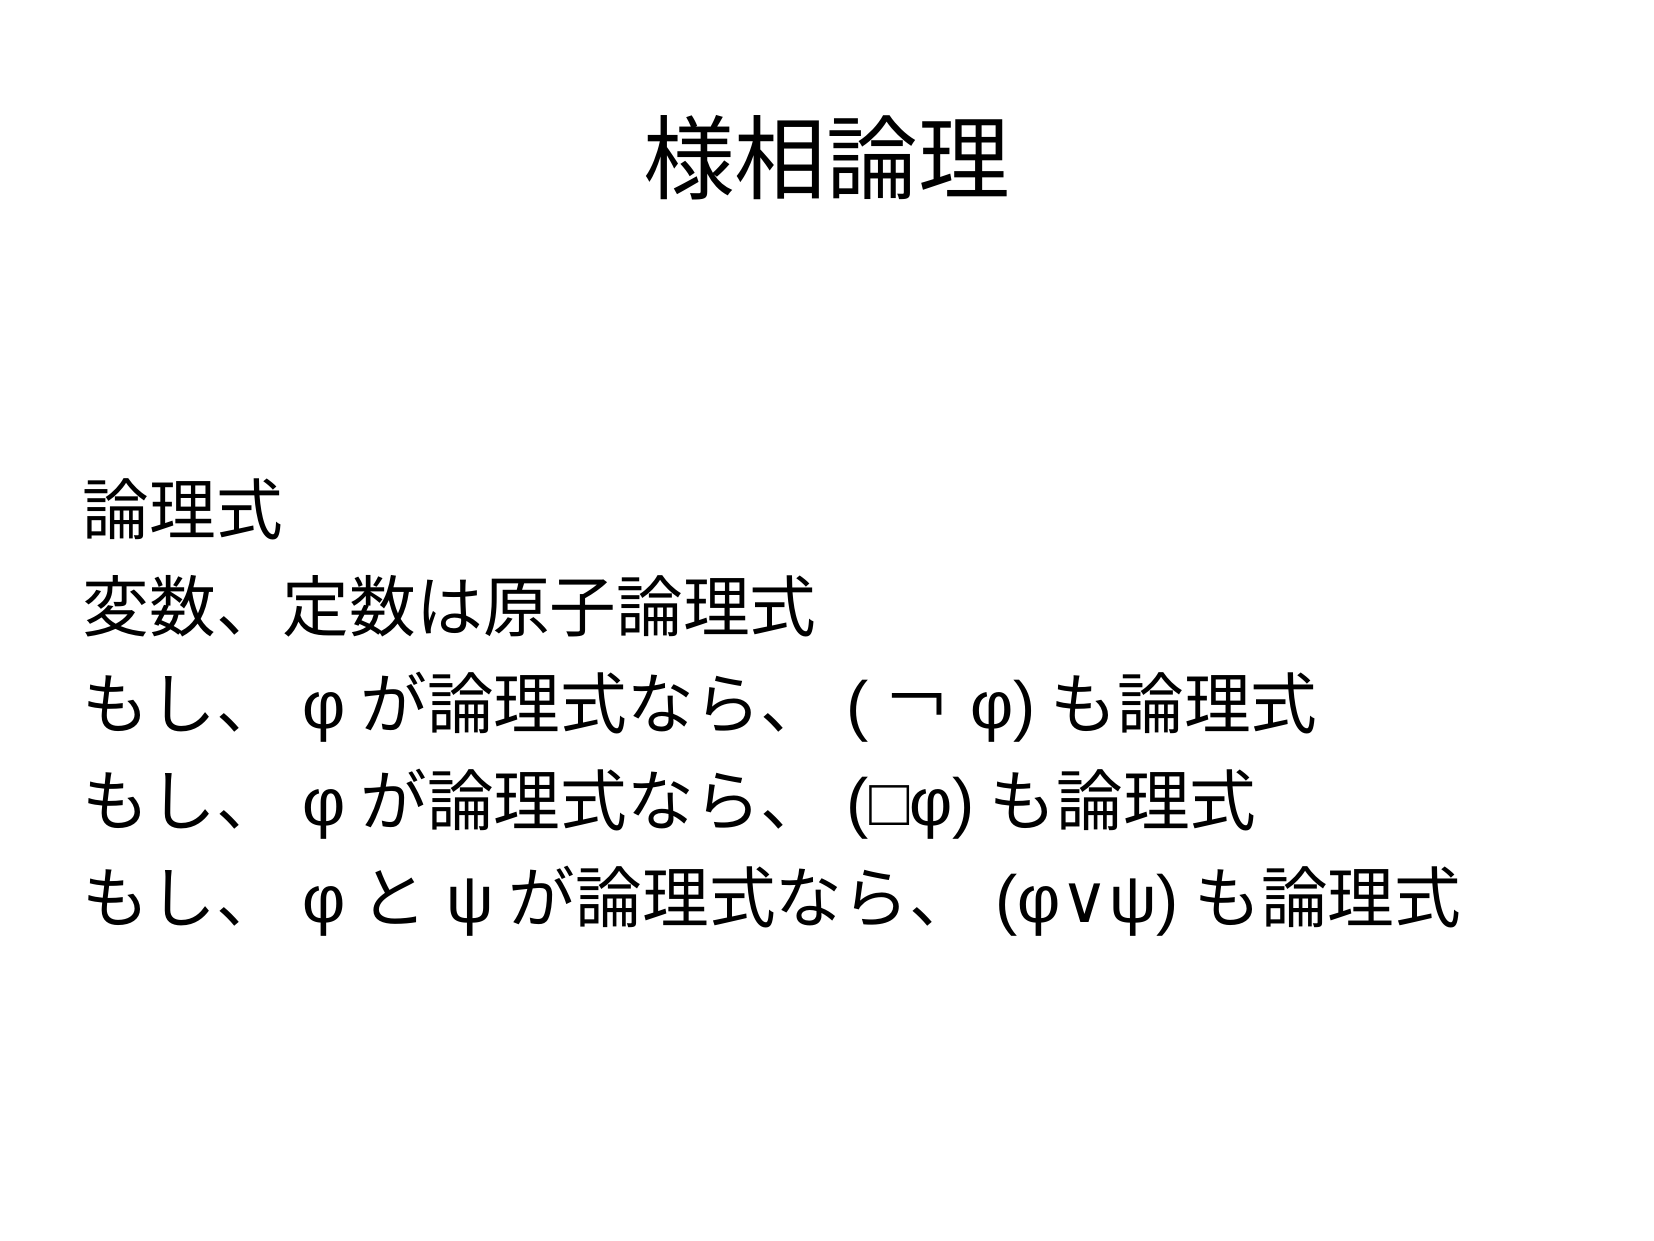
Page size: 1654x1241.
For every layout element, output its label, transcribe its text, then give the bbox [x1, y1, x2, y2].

subtitle 論理式 変数、定数は原子論理式 もし、φが論理式なら、(￢φ)も論理式 もし、φが論理式なら、(□φ)も論理式 もし、φとψが論理式なら、(φ∨ψ)も論理式 [82, 297, 1571, 1102]
title 様相論理 [82, 56, 1571, 250]
